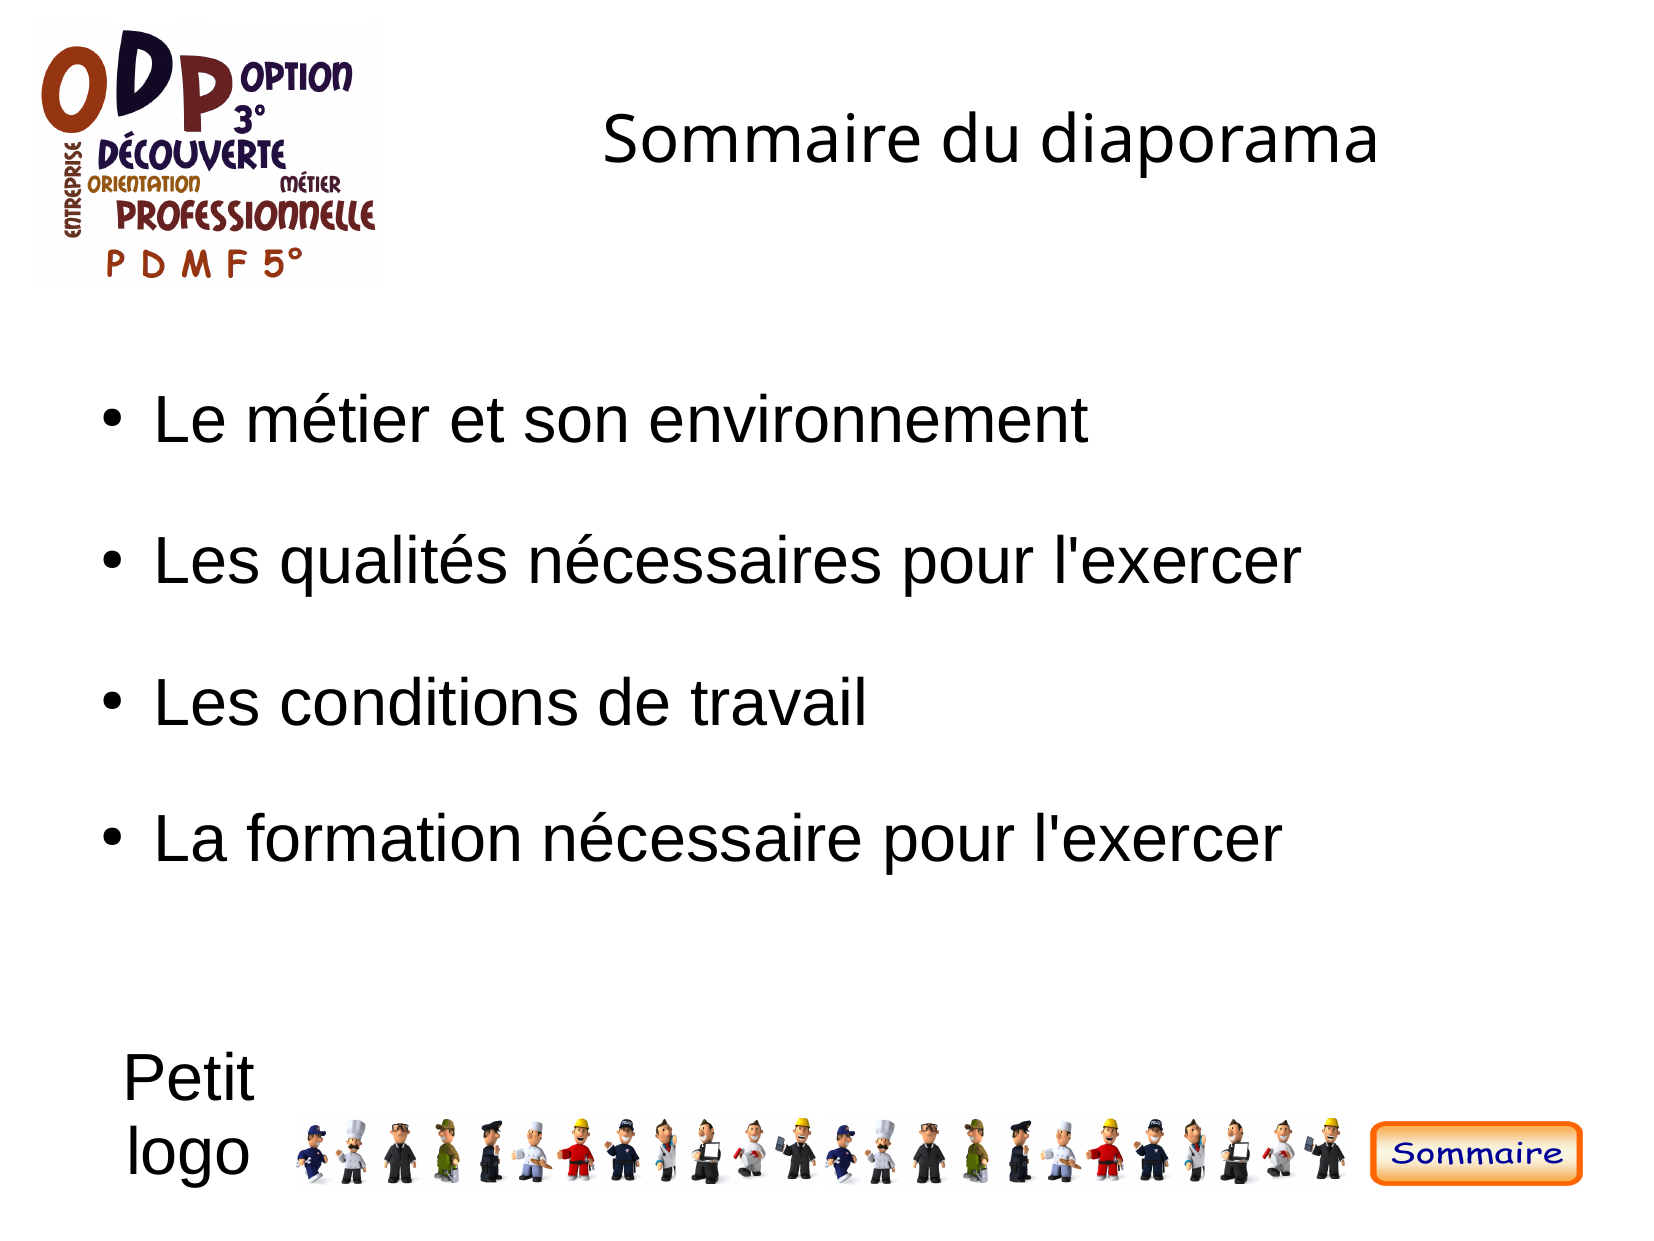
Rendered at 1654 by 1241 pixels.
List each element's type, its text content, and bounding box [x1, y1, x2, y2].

picture [35, 23, 381, 287]
picture [1370, 1121, 1583, 1186]
list Le métier et son environnement [82, 381, 1571, 457]
list Les qualités nécessaires pour l'exercer [82, 523, 1571, 599]
picture [824, 1118, 1347, 1186]
picture [296, 1118, 818, 1186]
list Les conditions de travail [82, 665, 1571, 741]
text_box Petit logo [82, 1039, 296, 1189]
list La formation nécessaire pour l'exercer [82, 801, 1571, 880]
title Sommaire du diaporama [425, 49, 1560, 225]
